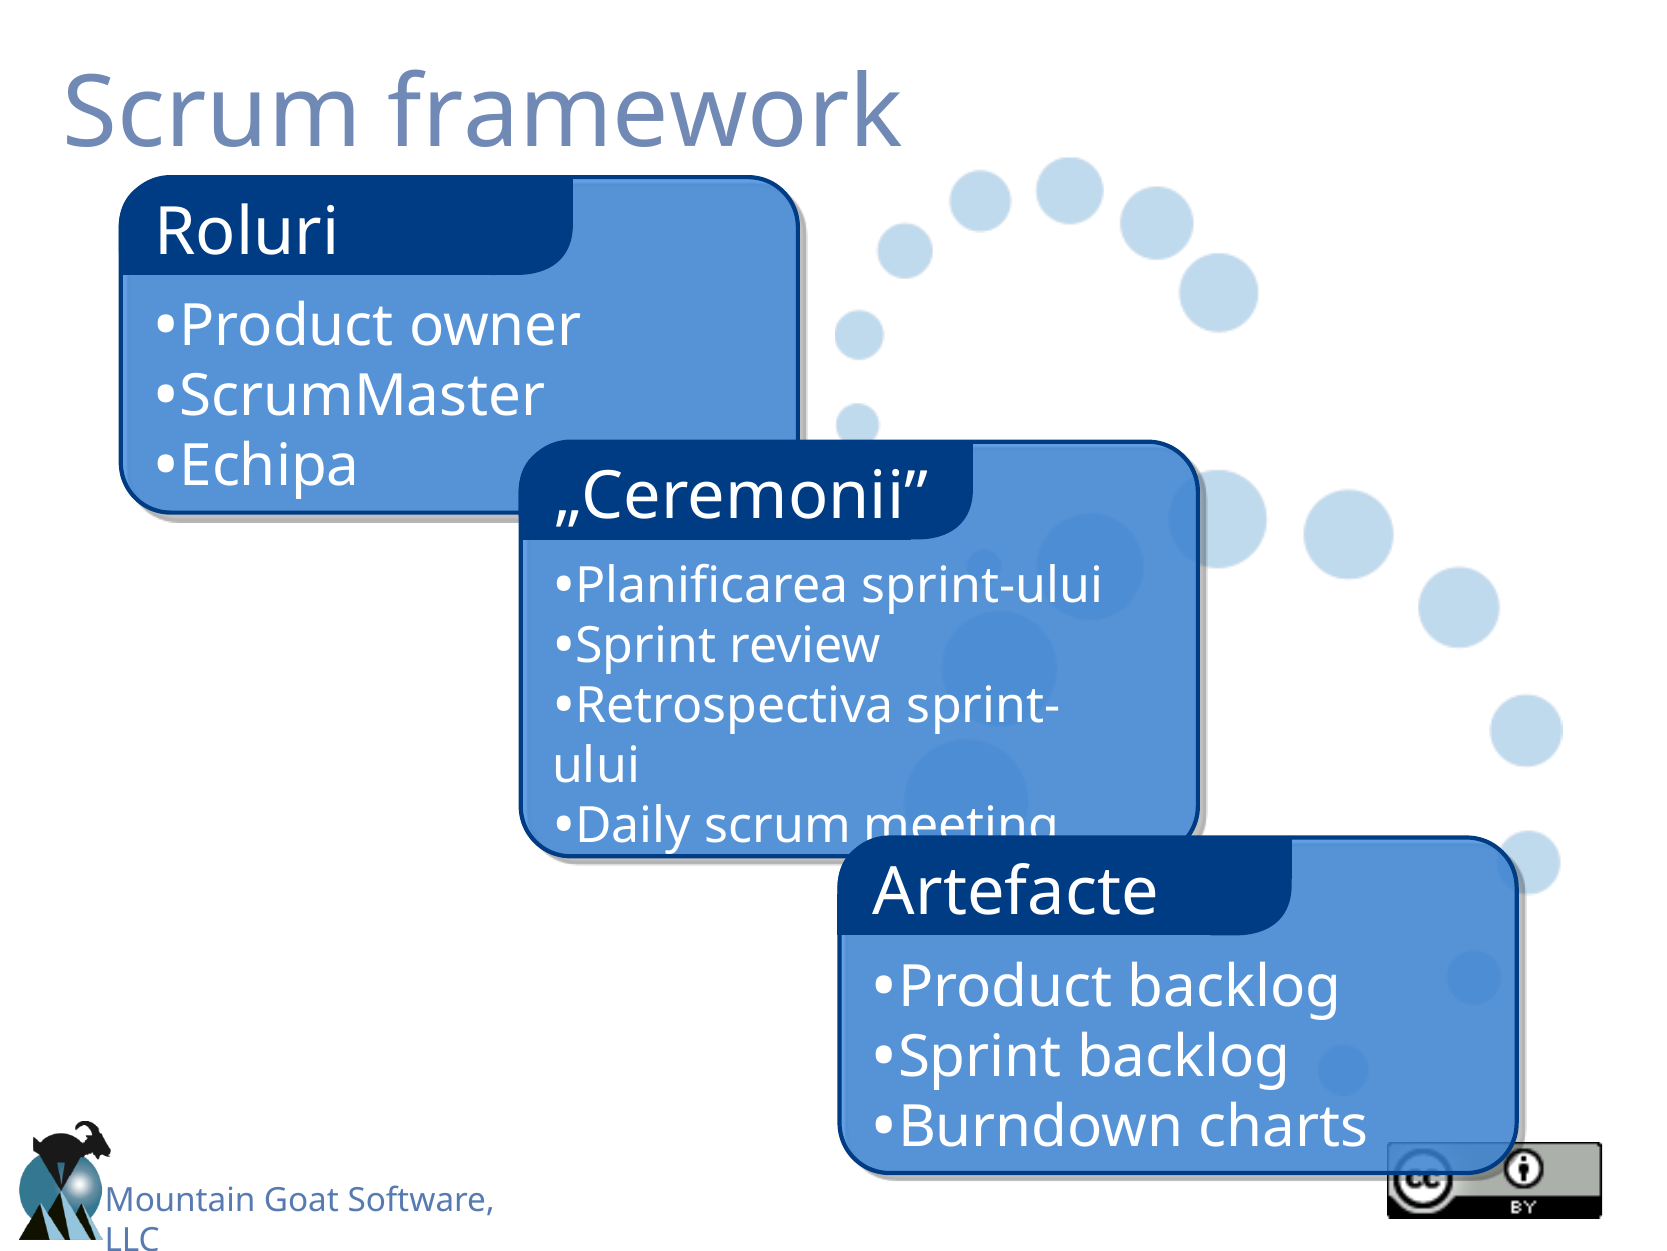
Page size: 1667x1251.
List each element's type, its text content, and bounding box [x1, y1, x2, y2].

text_box Artefacte [865, 840, 1212, 931]
title Scrum framework [56, 18, 1609, 194]
text_box Planificarea sprint-ului Sprint review Retrospectiva sprint-ului Daily scrum meeting [544, 544, 1148, 827]
text_box Product backlog Sprint backlog Burndown charts [862, 940, 1481, 1156]
text_box Product owner ScrumMaster Echipa [144, 279, 604, 496]
text_box „Ceremonii” [546, 444, 940, 535]
text_box [118, 177, 1517, 1174]
text_box Roluri [146, 179, 494, 271]
